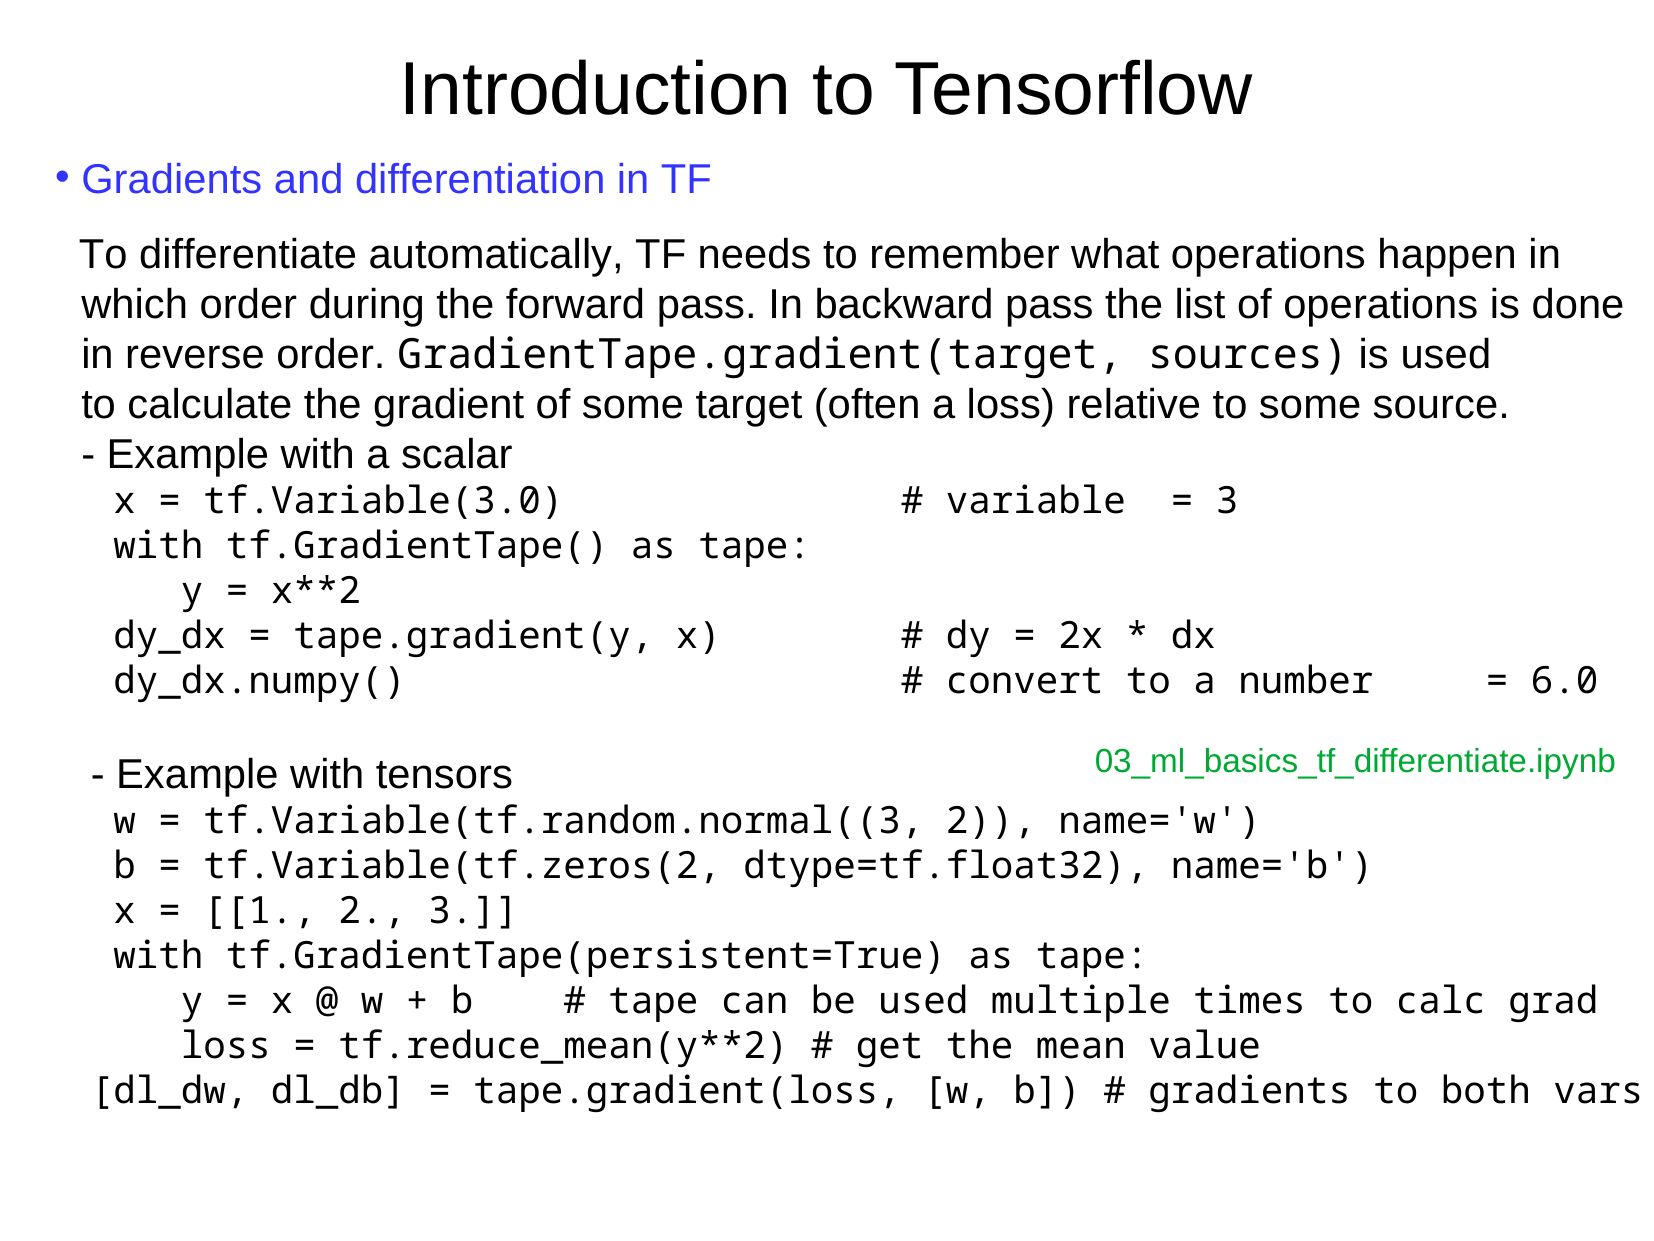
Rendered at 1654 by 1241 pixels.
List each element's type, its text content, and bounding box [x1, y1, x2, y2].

title Introduction to Tensorflow [151, 0, 1502, 94]
text_box 03_ml_basics_tf_differentiate.ipynb [1080, 735, 1647, 787]
text_box Gradients and differentiation in TF To differentiate automatically, TF needs to remember what operations happen in which order during the forward pass. In backward pass the list of operations is done in reverse order. GradientTape.gradient(target, sources) is used to calculate the gradient of some target (often a loss) relative to some source. - Example with a scalar x = tf.Variable(3.0) # variable = 3 with tf.GradientTape() as tape: y = x**2 dy_dx = tape.gradient(y, x) # dy = 2x * dx dy_dx.numpy() # convert to a number = 6.0 - Example with tensors w = tf.Variable(tf.random.normal((3, 2)), name='w') b = tf.Variable(tf.zeros(2, dtype=tf.float32), name='b') x = [[1., 2., 3.]] with tf.GradientTape(persistent=True) as tape: y = x @ w + b # tape can be used multiple times to calc grad loss = tf.reduce_mean(y**2) # get the mean value [dl_dw, dl_db] = tape.gradient(loss, [w, b]) # gradients to both vars [40, 94, 1654, 1119]
